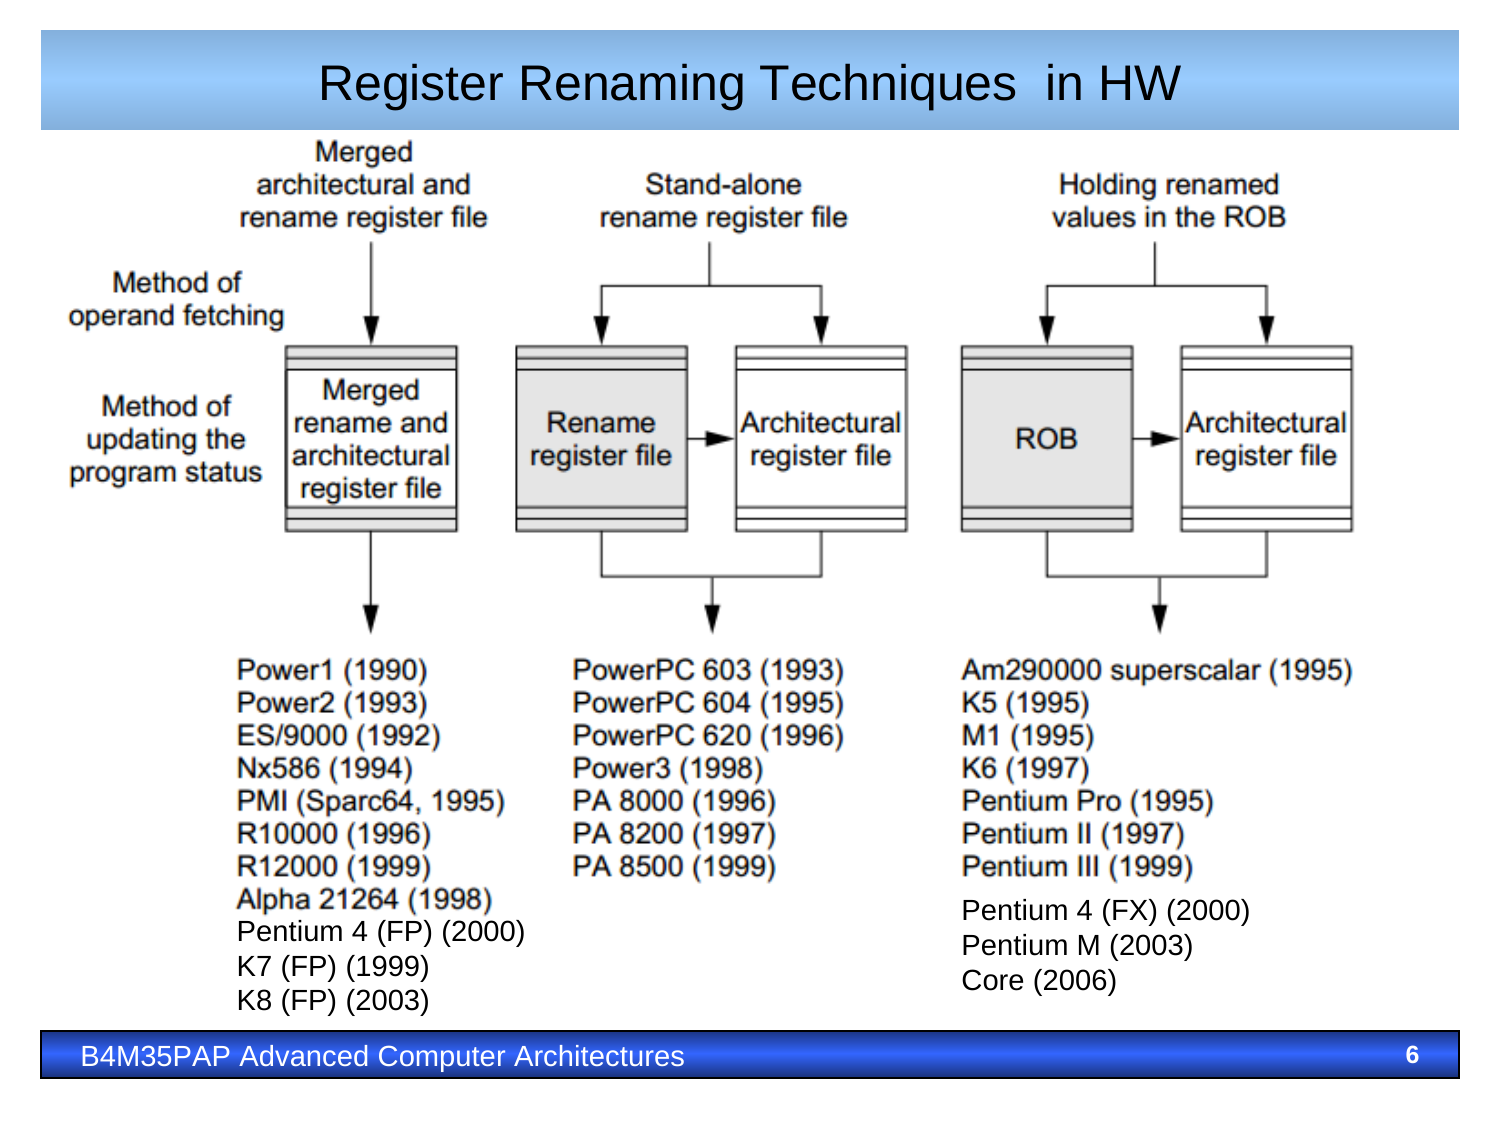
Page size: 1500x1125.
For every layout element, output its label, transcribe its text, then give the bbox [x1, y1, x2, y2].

text_box Pentium 4 (FP) (2000) K7 (FP) (1999) K8 (FP) (2003) [221, 904, 561, 1025]
picture [52, 134, 1378, 933]
text_box Pentium 4 (FX) (2000) Pentium M (2003) Core (2006) [946, 883, 1286, 1004]
title Register Renaming Techniques in HW [41, 30, 1459, 130]
